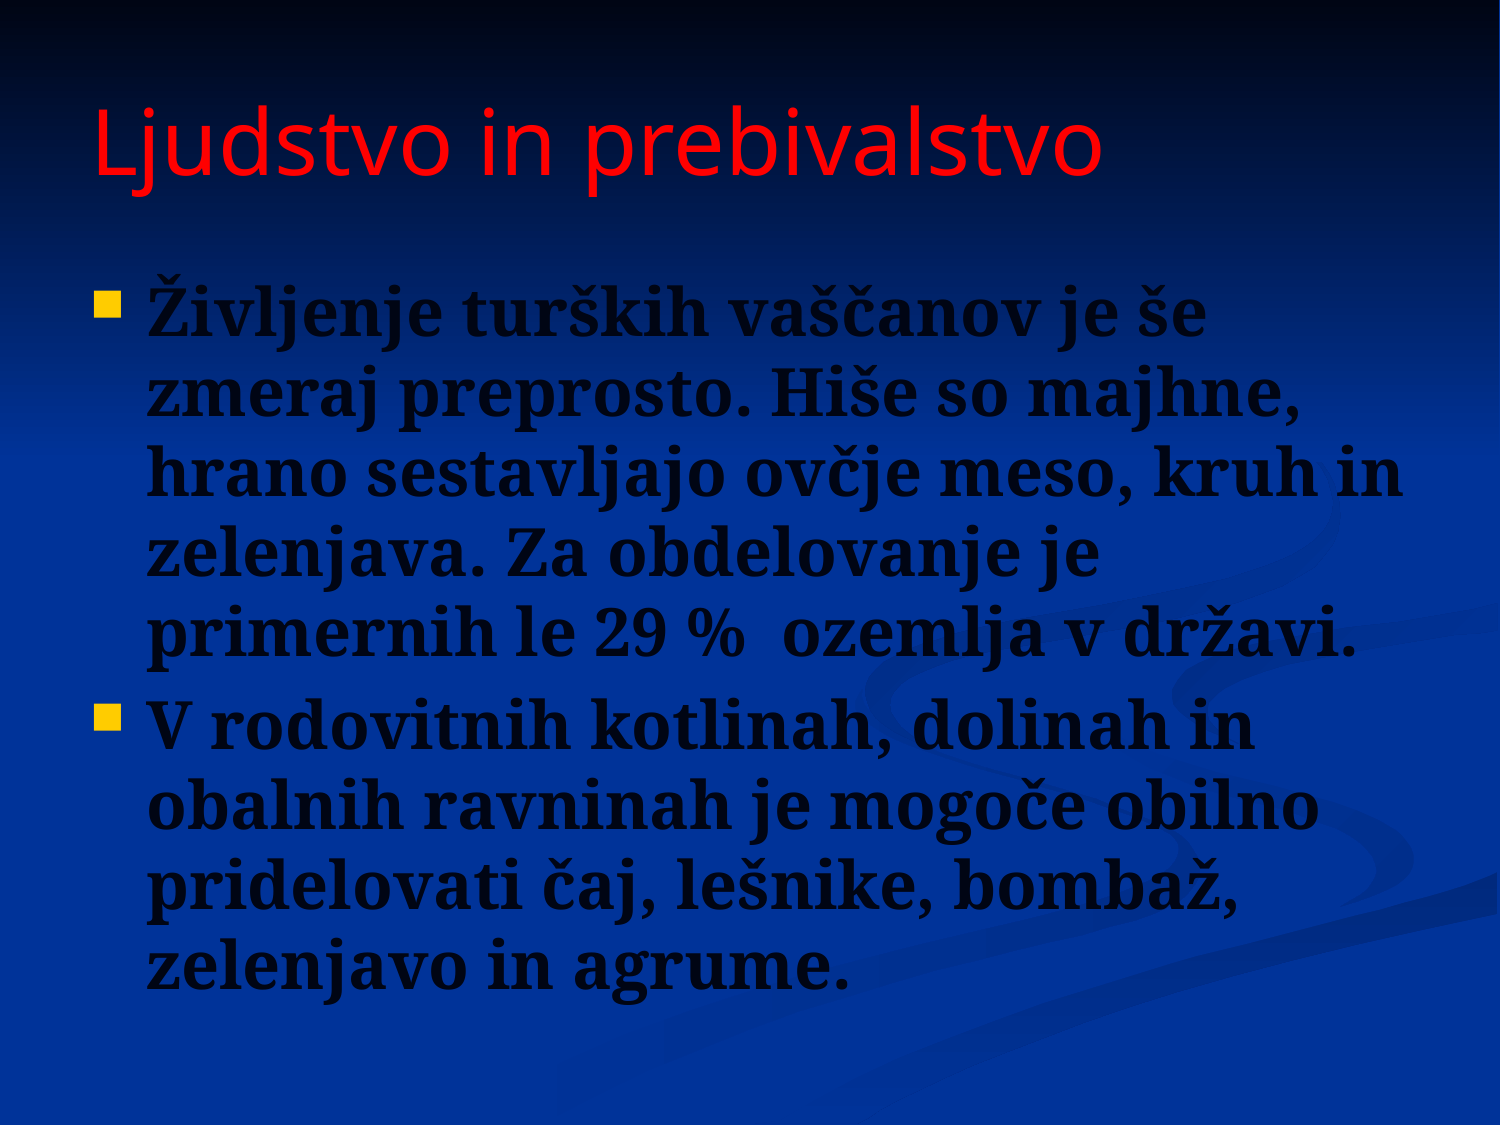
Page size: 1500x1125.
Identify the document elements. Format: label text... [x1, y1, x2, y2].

title Ljudstvo in prebivalstvo [75, 45, 1425, 233]
list Življenje turških vaščanov je še zmeraj preprosto. Hiše so majhne, hrano sestavljajo ovčje meso, kruh in zelenjava. Za obdelovanje je primernih le 29 % ozemlja v državi. V rodovitnih kotlinah, dolinah in obalnih ravninah je mogoče obilno pridelovati čaj, lešnike, bombaž, zelenjavo in agrume. [75, 262, 1425, 1005]
